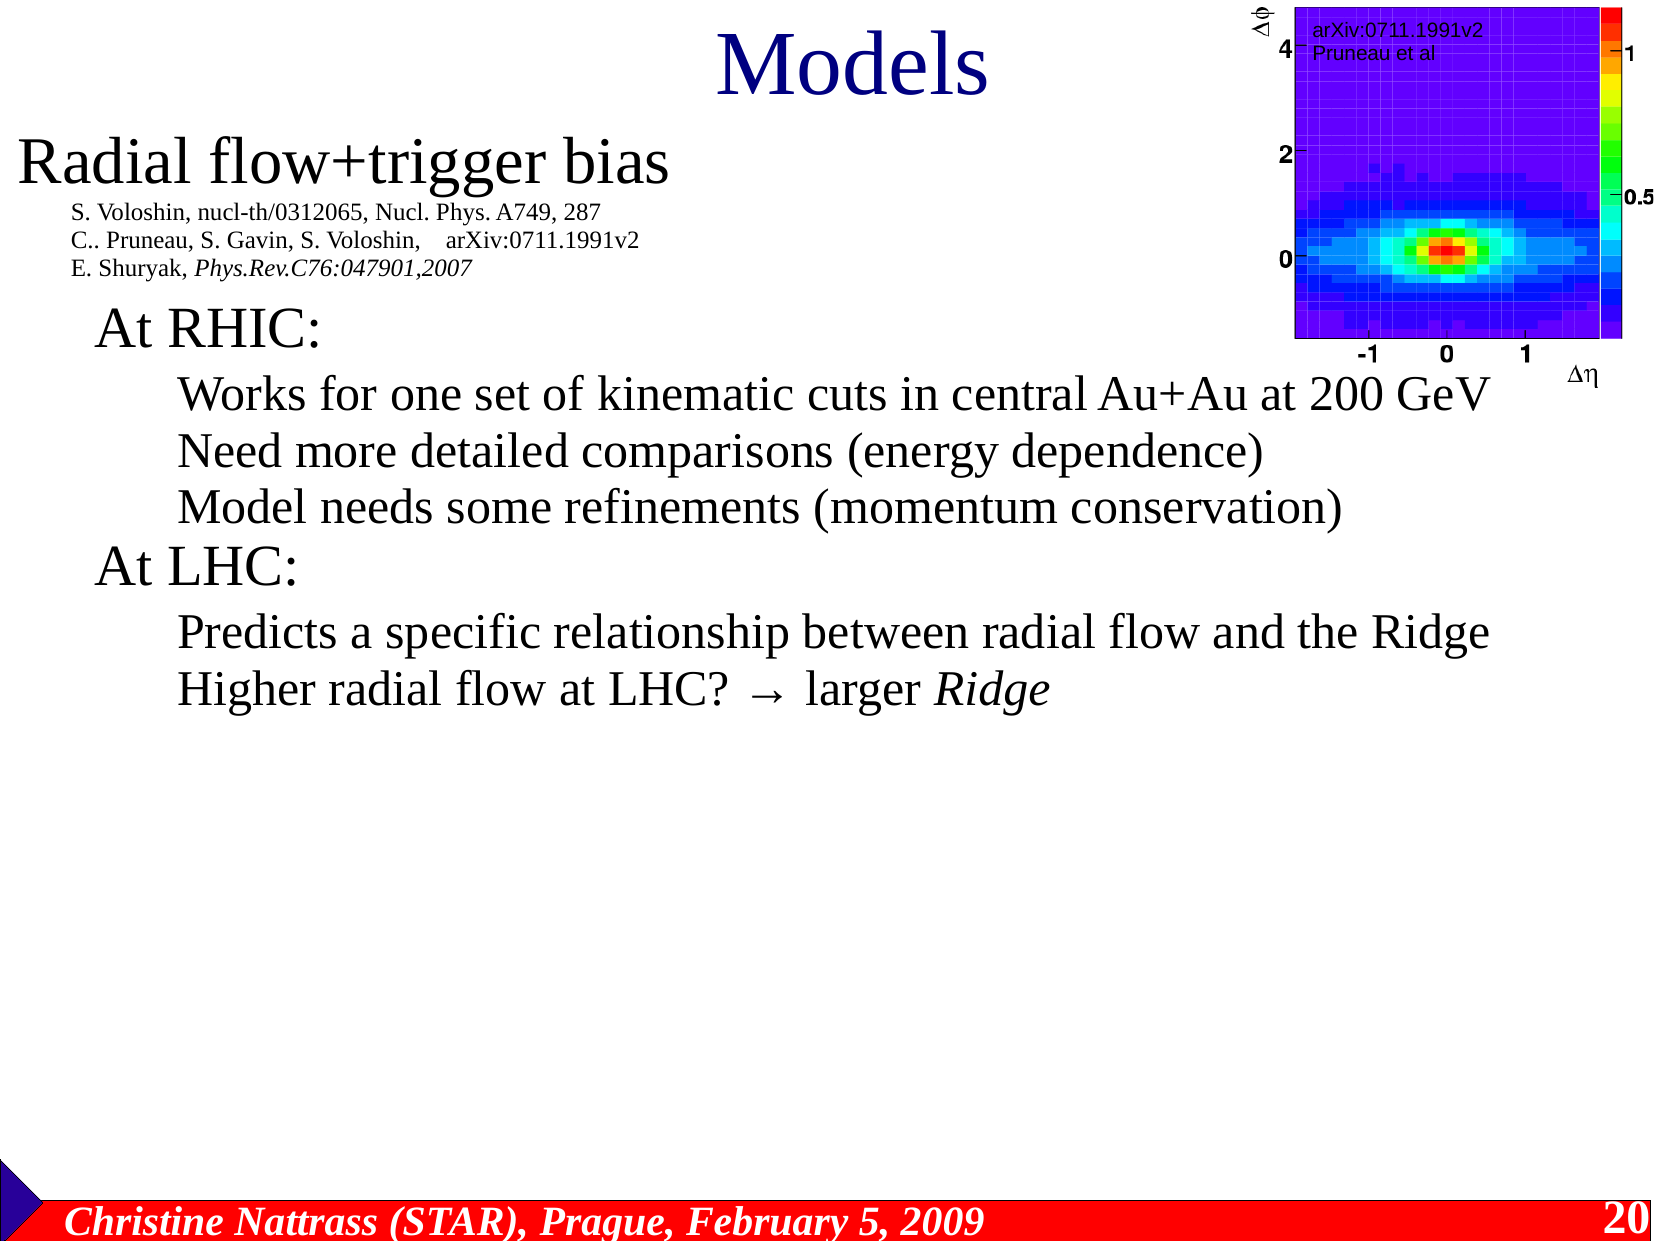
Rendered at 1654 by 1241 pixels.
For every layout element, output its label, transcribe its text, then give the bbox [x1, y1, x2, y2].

text_box 20 [1552, 1183, 1654, 1241]
list Radial flow+trigger bias S. Voloshin, nucl-th/0312065, Nucl. Phys. A749, 287 C.. Pruneau, S. Gavin, S. Voloshin, arXiv:0711.1991v2 E. Shuryak, Phys.Rev.C76:047901,2007 At RHIC: Works for one set of kinematic cuts in central Au+Au at 200 GeV Need more detailed comparisons (energy dependence) Model needs some refinements (momentum conservation) At LHC: Predicts a specific relationship between radial flow and the Ridge Higher radial flow at LHC? → larger Ridge [0, 124, 1643, 1166]
picture [1643, 128, 1654, 398]
title Models [53, 0, 1654, 128]
